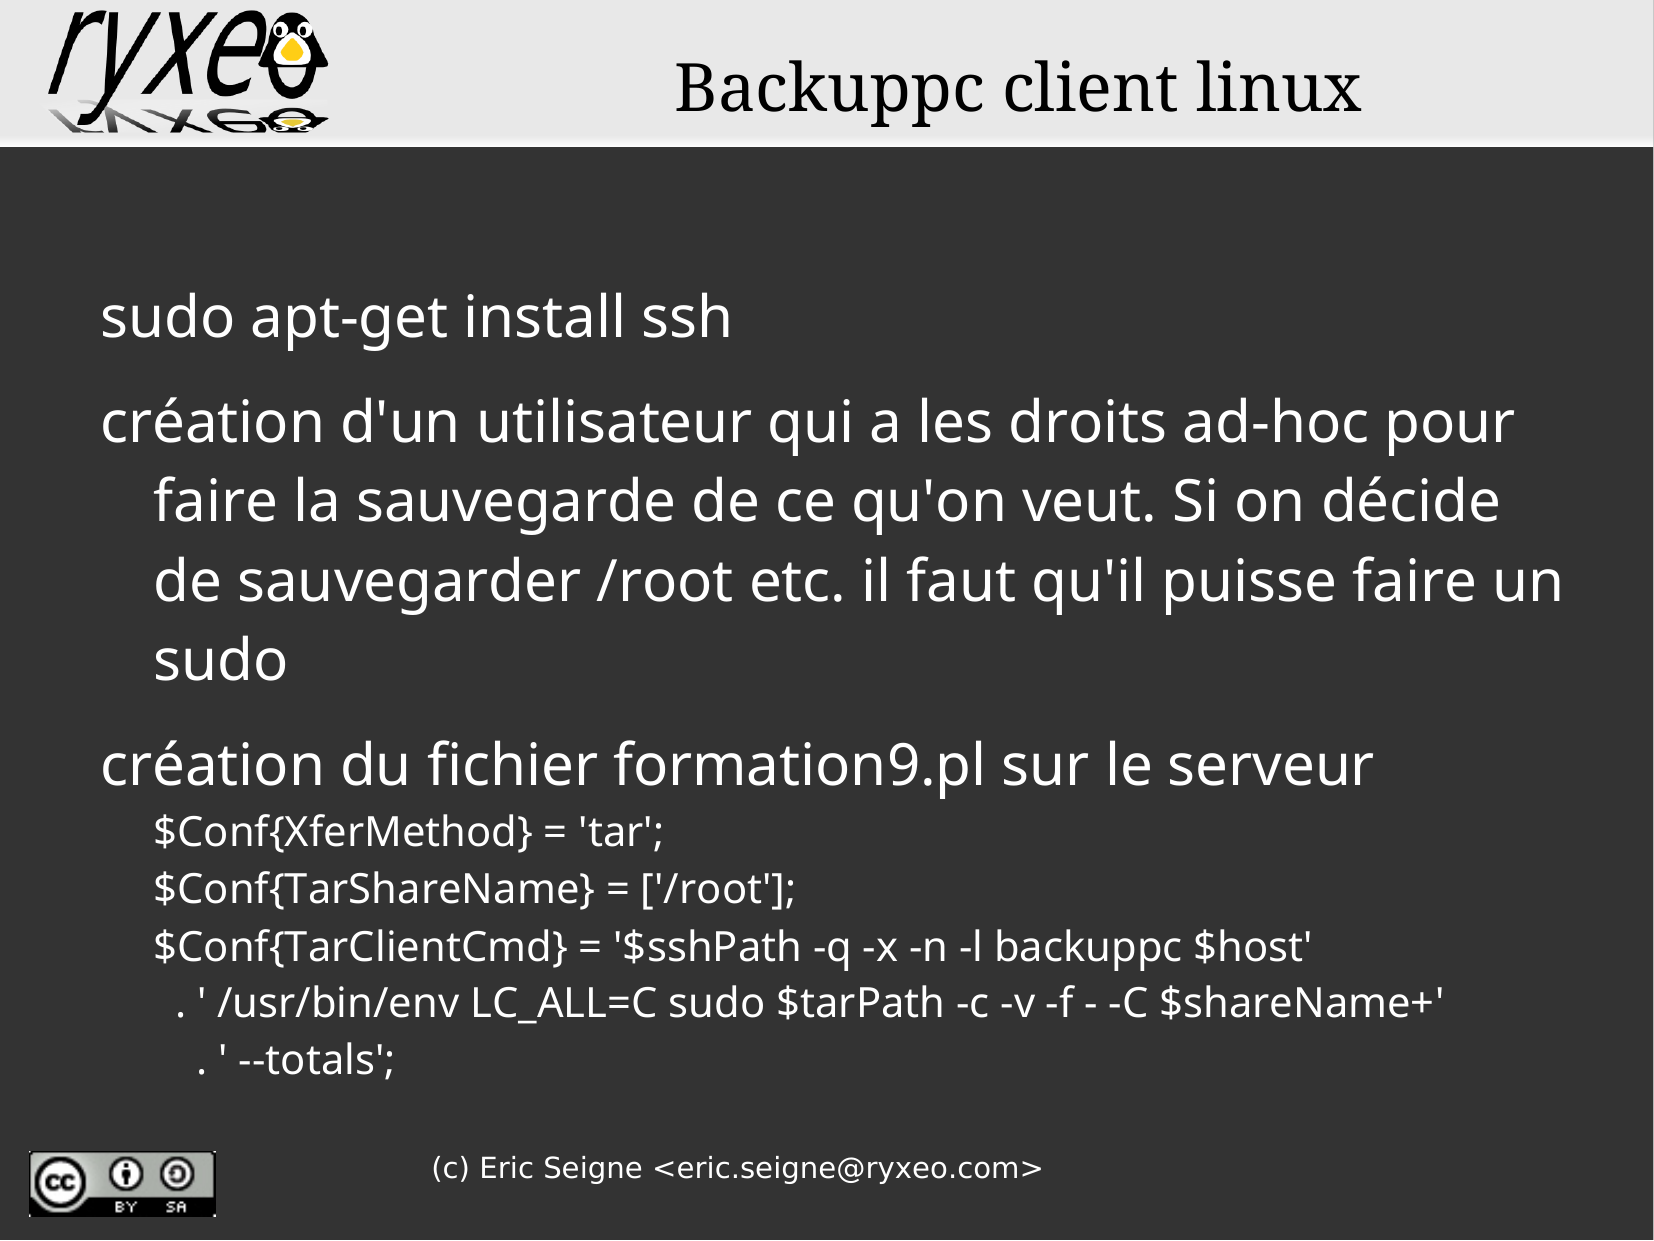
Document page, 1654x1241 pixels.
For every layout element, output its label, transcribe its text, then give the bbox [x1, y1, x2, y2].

picture [0, 0, 1654, 147]
title Backuppc client linux [442, 29, 1595, 142]
list sudo apt-get install ssh création d'un utilisateur qui a les droits ad-hoc pour faire la sauvegarde de ce qu'on veut. Si on décide de sauvegarder /root etc. il faut qu'il puisse faire un sudo création du fichier formation9.pl sur le serveur $Conf{XferMethod} = 'tar'; $Conf{TarShareName} = ['/root']; $Conf{TarClientCmd} = '$sshPath -q -x -n -l backuppc $host' . ' /usr/bin/env LC_ALL=C sudo $tarPath -c -v -f - -C $shareName+' . ' --totals'; [82, 275, 1571, 1079]
picture [29, 1151, 216, 1217]
text_box [738, 974, 768, 1059]
